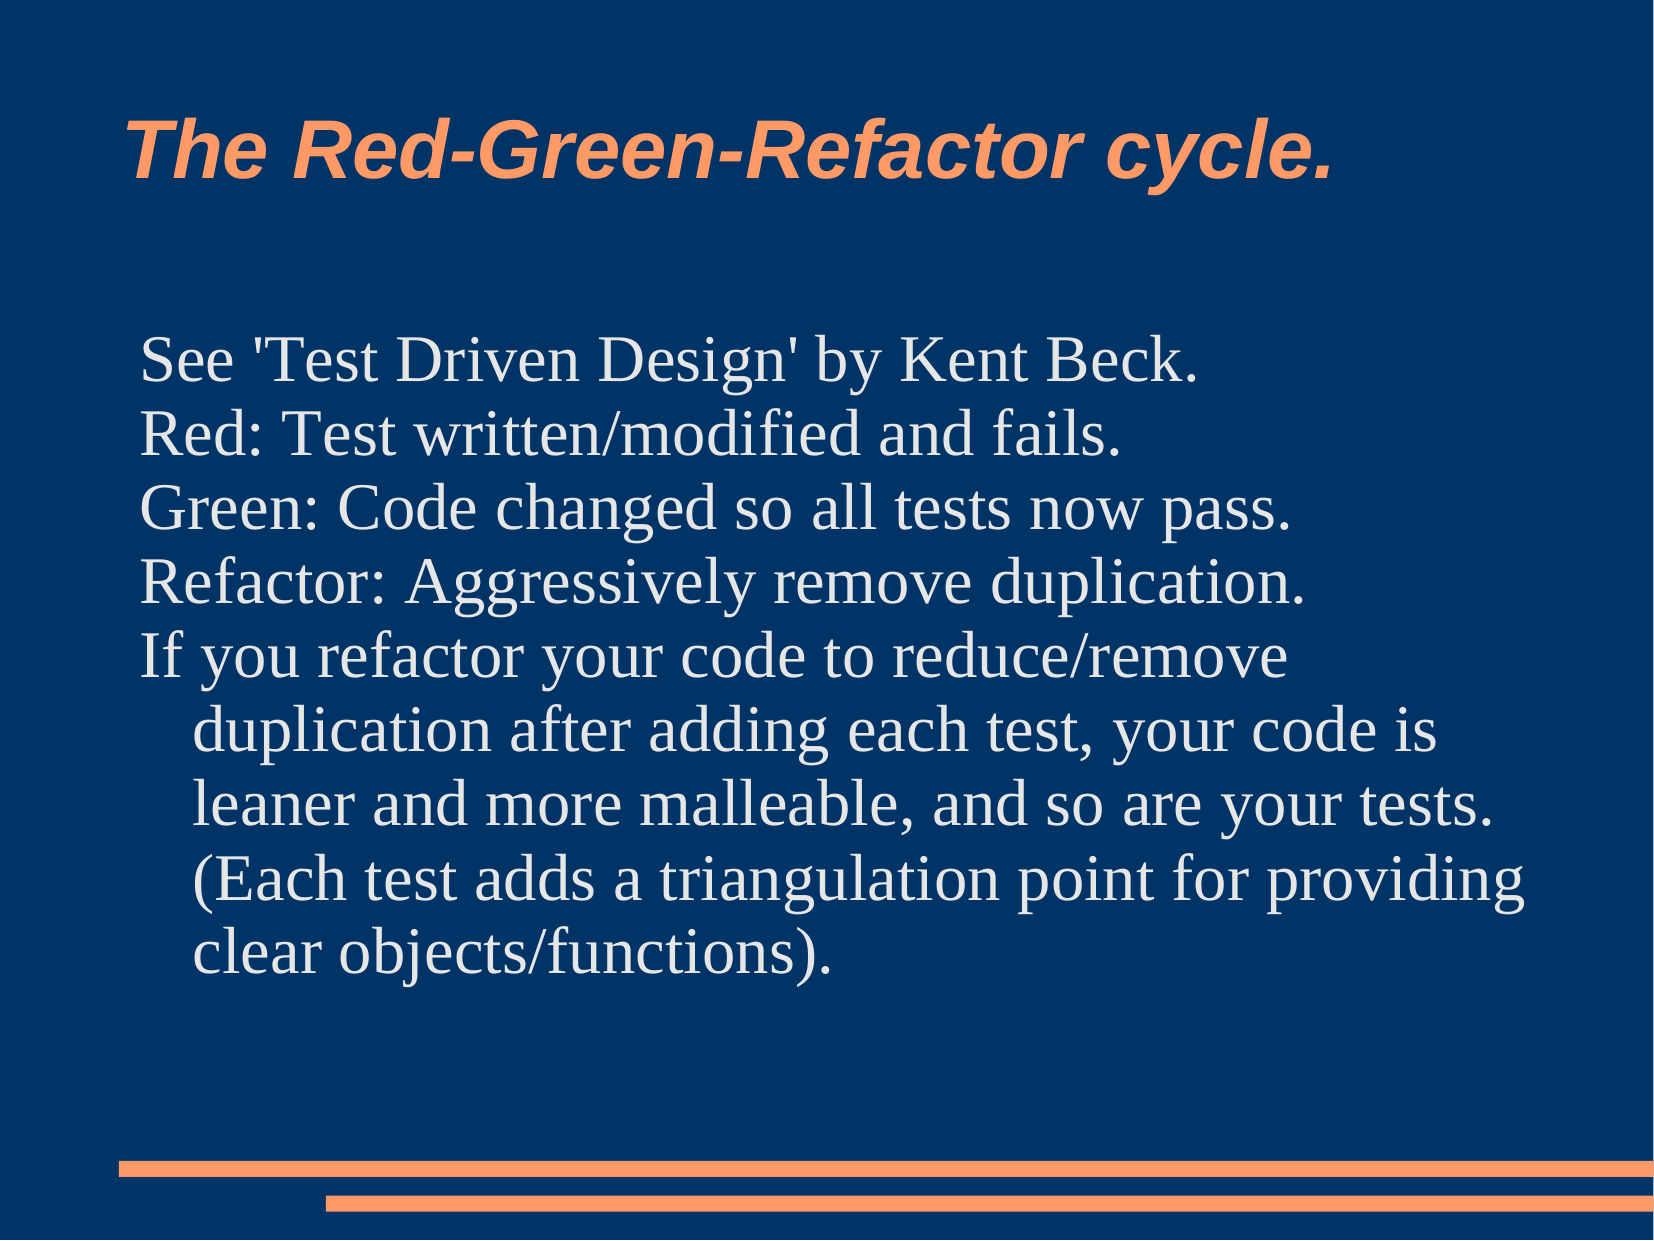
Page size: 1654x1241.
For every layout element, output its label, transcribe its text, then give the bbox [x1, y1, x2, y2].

title The Red-Green-Refactor cycle. [121, 53, 1534, 247]
list See 'Test Driven Design' by Kent Beck. Red: Test written/modified and fails. Green: Code changed so all tests now pass. Refactor: Aggressively remove duplication. If you refactor your code to reduce/remove duplication after adding each test, your code is leaner and more malleable, and so are your tests. (Each test adds a triangulation point for providing clear objects/functions). [121, 322, 1561, 1118]
